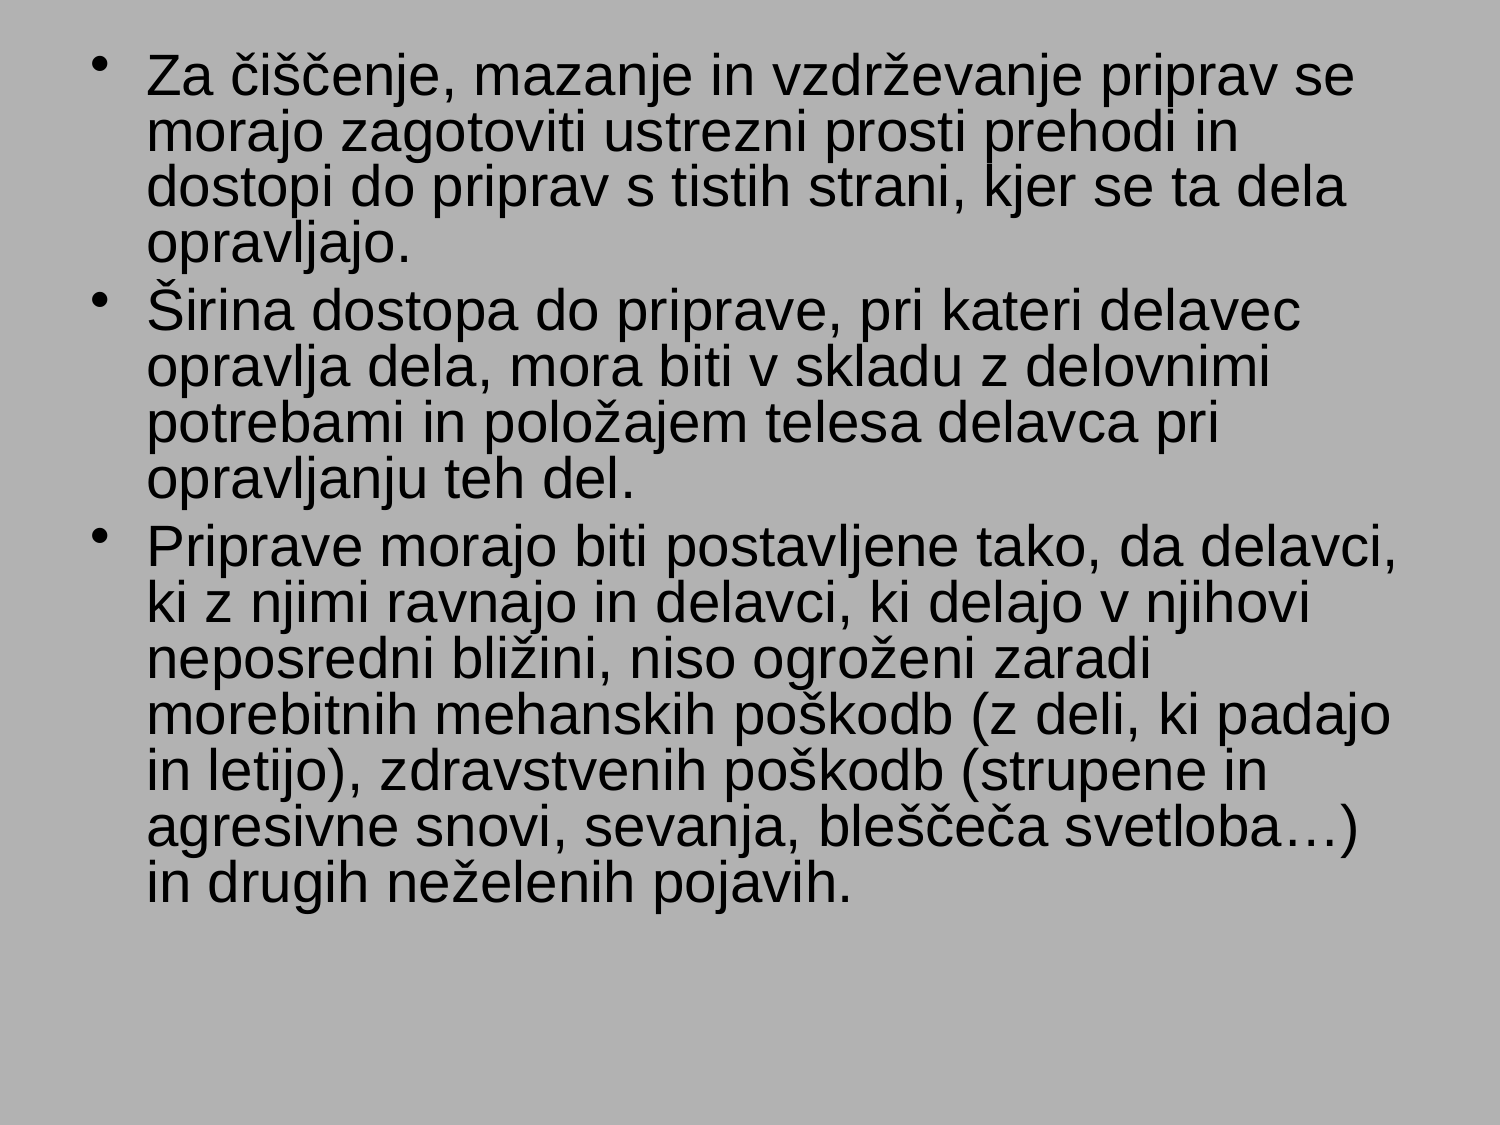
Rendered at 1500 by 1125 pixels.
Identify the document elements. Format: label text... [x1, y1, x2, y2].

list Za čiščenje, mazanje in vzdrževanje priprav se morajo zagotoviti ustrezni prosti prehodi in dostopi do priprav s tistih strani, kjer se ta dela opravljajo. Širina dostopa do priprave, pri kateri delavec opravlja dela, mora biti v skladu z delovnimi potrebami in položajem telesa delavca pri opravljanju teh del. Priprave morajo biti postavljene tako, da delavci, ki z njimi ravnajo in delavci, ki delajo v njihovi neposredni bližini, niso ogroženi zaradi morebitnih mehanskih poškodb (z deli, ki padajo in letijo), zdravstvenih poškodb (strupene in agresivne snovi, sevanja, bleščeča svetloba…) in drugih neželenih pojavih. [75, 42, 1425, 1005]
